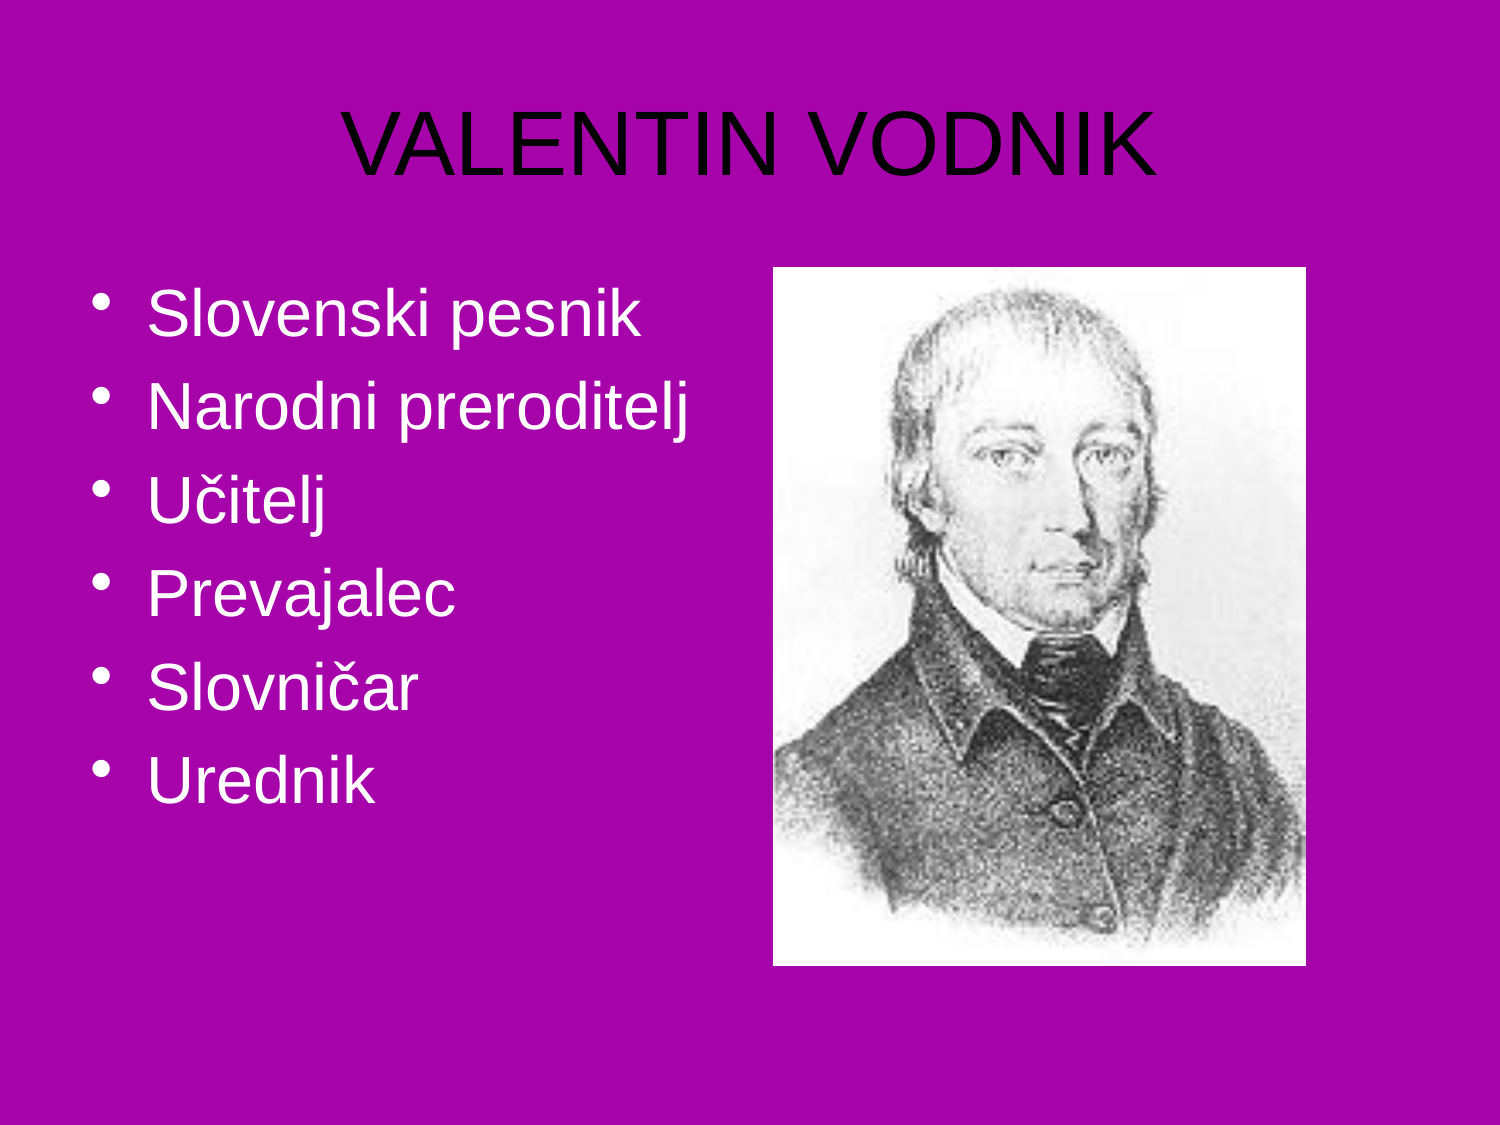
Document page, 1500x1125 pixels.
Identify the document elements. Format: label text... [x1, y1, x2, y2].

title VALENTIN VODNIK [75, 45, 1425, 233]
picture [773, 267, 1306, 966]
list Slovenski pesnik Narodni preroditelj Učitelj Prevajalec Slovničar Urednik [75, 262, 1425, 1005]
